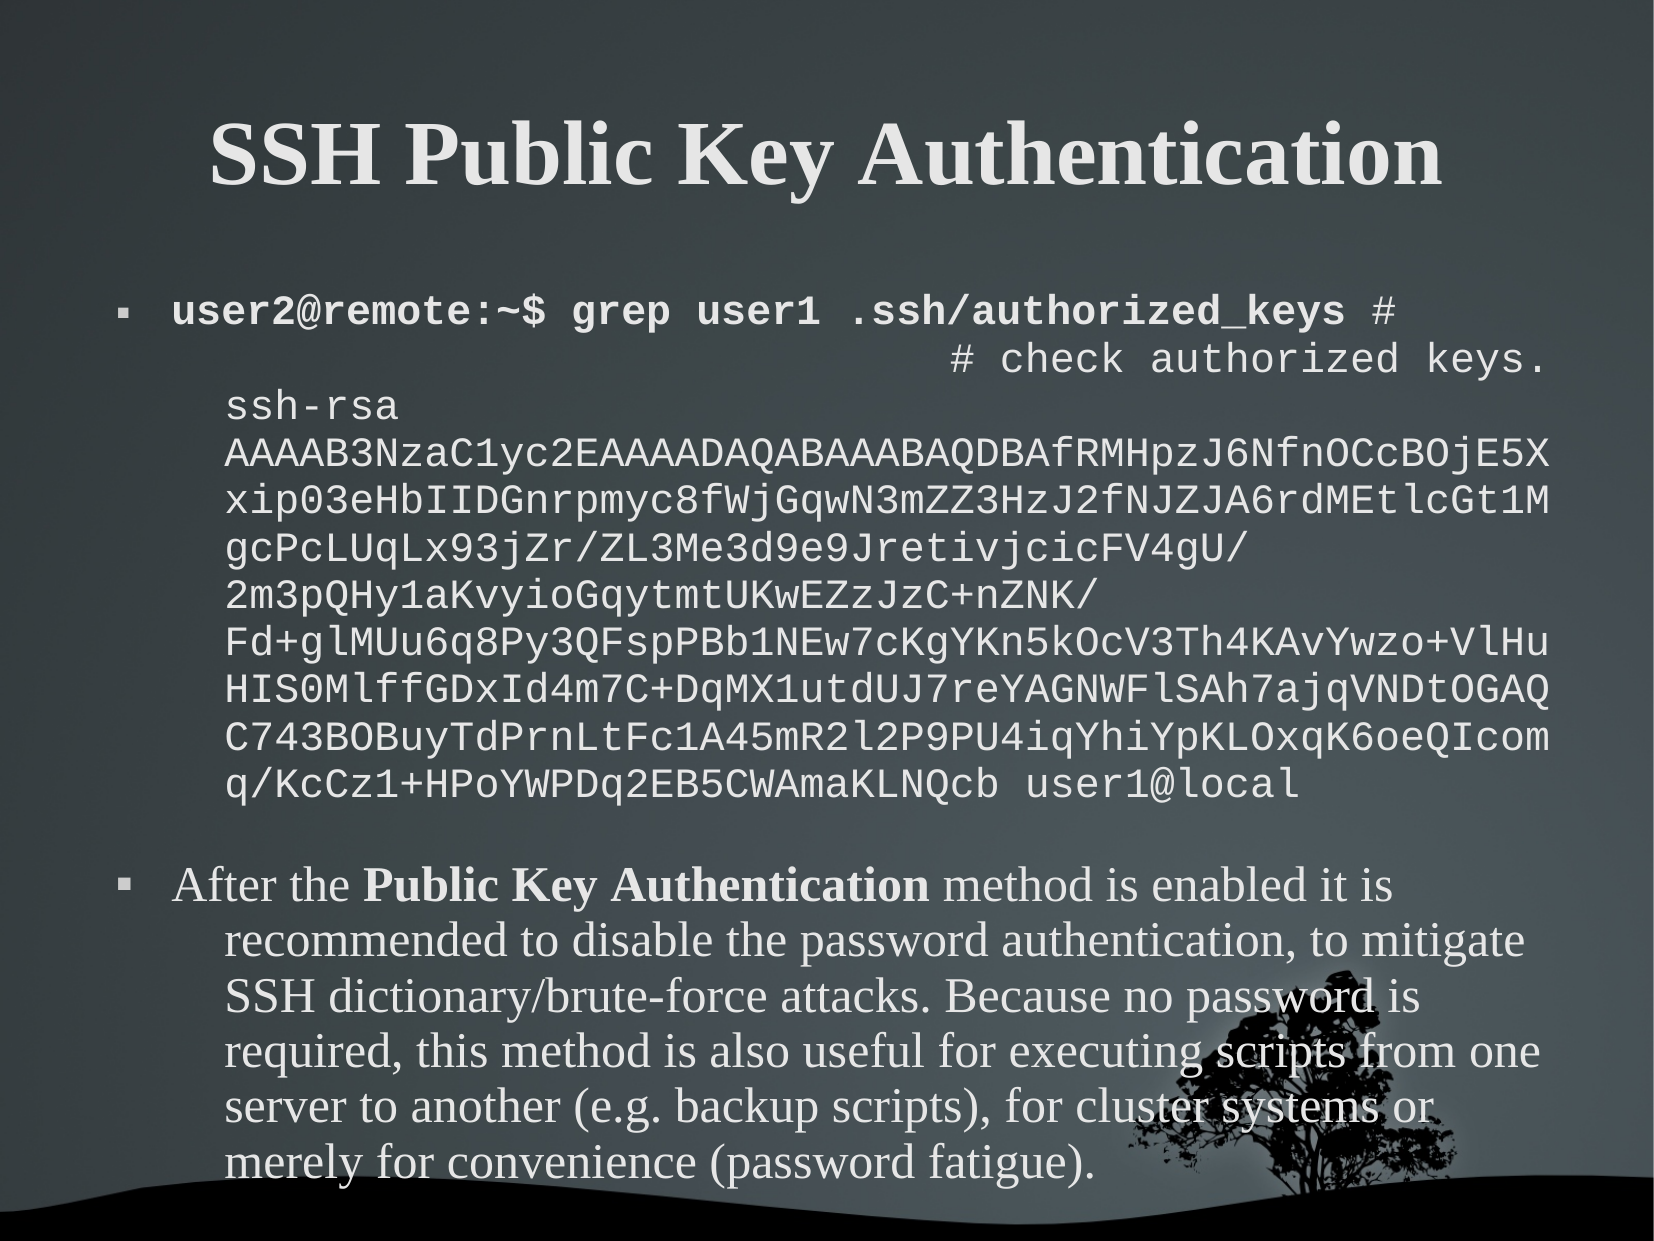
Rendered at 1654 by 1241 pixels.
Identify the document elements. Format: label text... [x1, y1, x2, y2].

picture [0, 0, 1654, 1241]
title SSH Public Key Authentication [82, 33, 1571, 273]
list user2@remote:~$ grep user1 .ssh/authorized_keys # # check authorized keys. ssh-rsa AAAAB3NzaC1yc2EAAAADAQABAAABAQDBAfRMHpzJ6NfnOCcBOjE5Xxip03eHbIIDGnrpmyc8fWjGqwN3mZZ3HzJ2fNJZJA6rdMEtlcGt1MgcPcLUqLx93jZr/ZL3Me3d9e9JretivjcicFV4gU/2m3pQHy1aKvyioGqytmtUKwEZzJzC+nZNK/Fd+glMUu6q8Py3QFspPBb1NEw7cKgYKn5kOcV3Th4KAvYwzo+VlHuHIS0MlffGDxId4m7C+DqMX1utdUJ7reYAGNWFlSAh7ajqVNDtOGAQC743BOBuyTdPrnLtFc1A45mR2l2P9PU4iqYhiYpKLOxqK6oeQIcomq/KcCz1+HPoYWPDq2EB5CWAmaKLNQcb user1@local After the Public Key Authentication method is enabled it is recommended to disable the password authentication, to mitigate SSH dictionary/brute-force attacks. Because no password is required, this method is also useful for executing scripts from one server to another (e.g. backup scripts), for cluster systems or merely for convenience (password fatigue). [82, 290, 1571, 1241]
